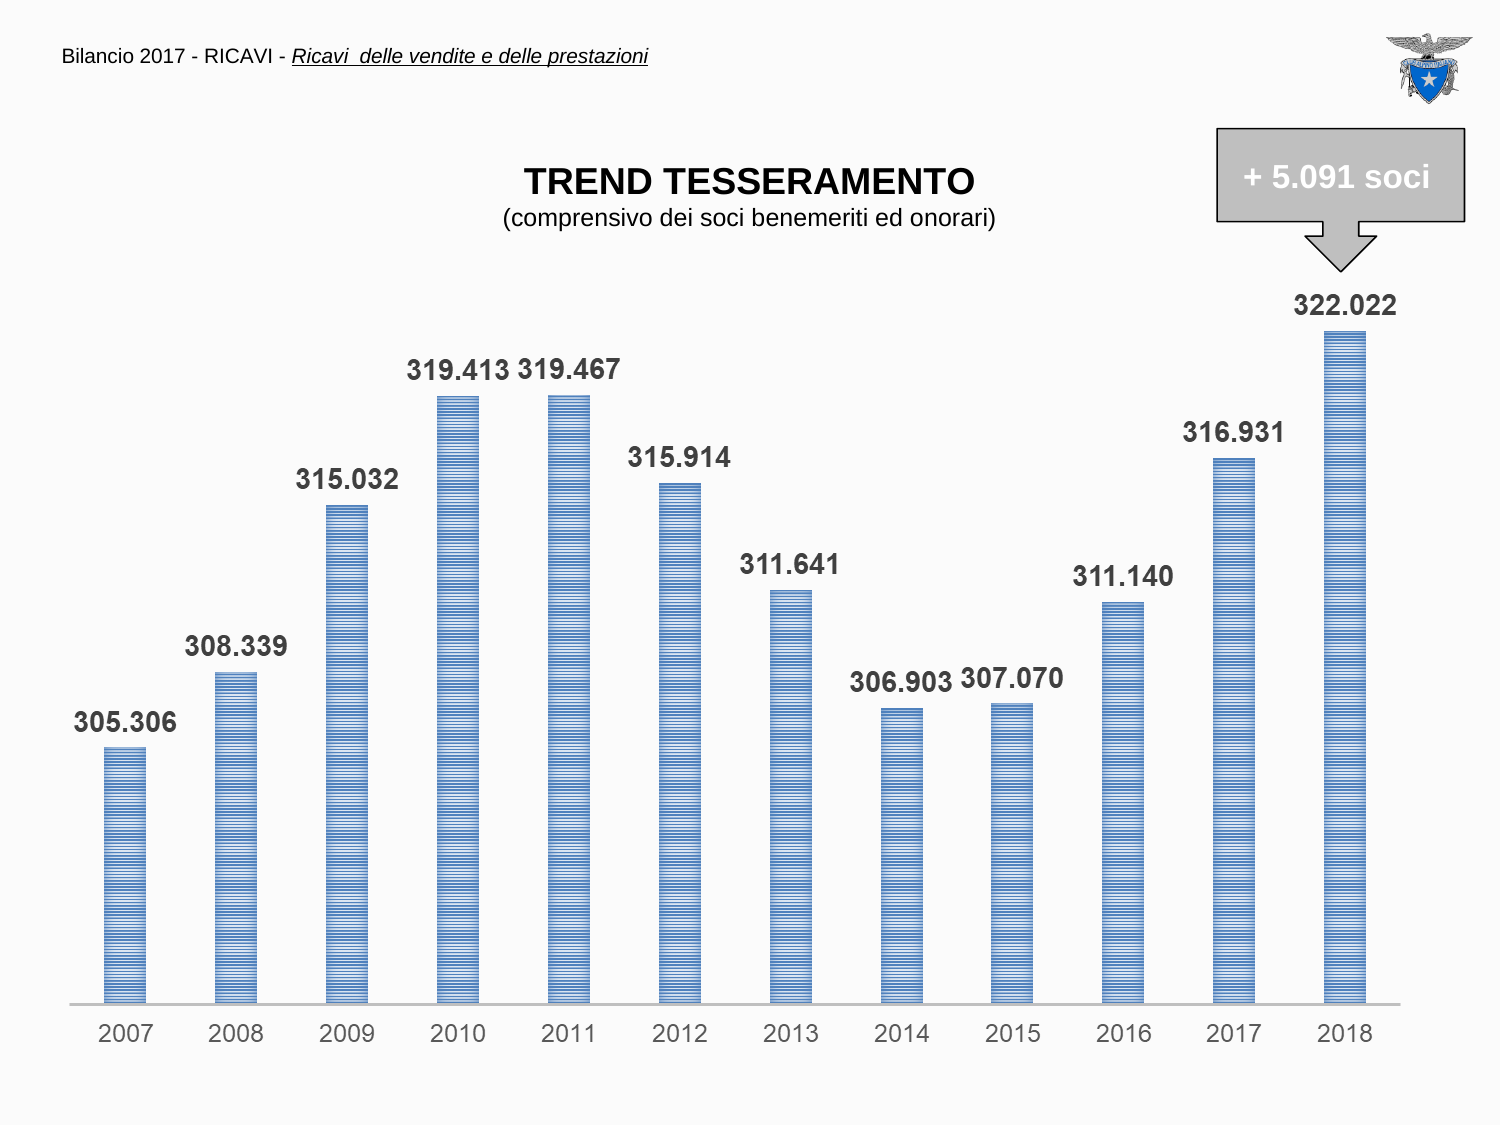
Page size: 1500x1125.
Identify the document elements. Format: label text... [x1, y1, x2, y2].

text_box TREND TESSERAMENTO (comprensivo dei soci benemeriti ed onorari) [247, 148, 1253, 240]
picture [53, 240, 1430, 1067]
text_box + 5.091 soci [1227, 147, 1447, 203]
text_box [1217, 128, 1465, 240]
text_box Bilancio 2017 - RICAVI - Ricavi delle vendite e delle prestazioni [46, 35, 715, 76]
picture [1382, 29, 1477, 112]
